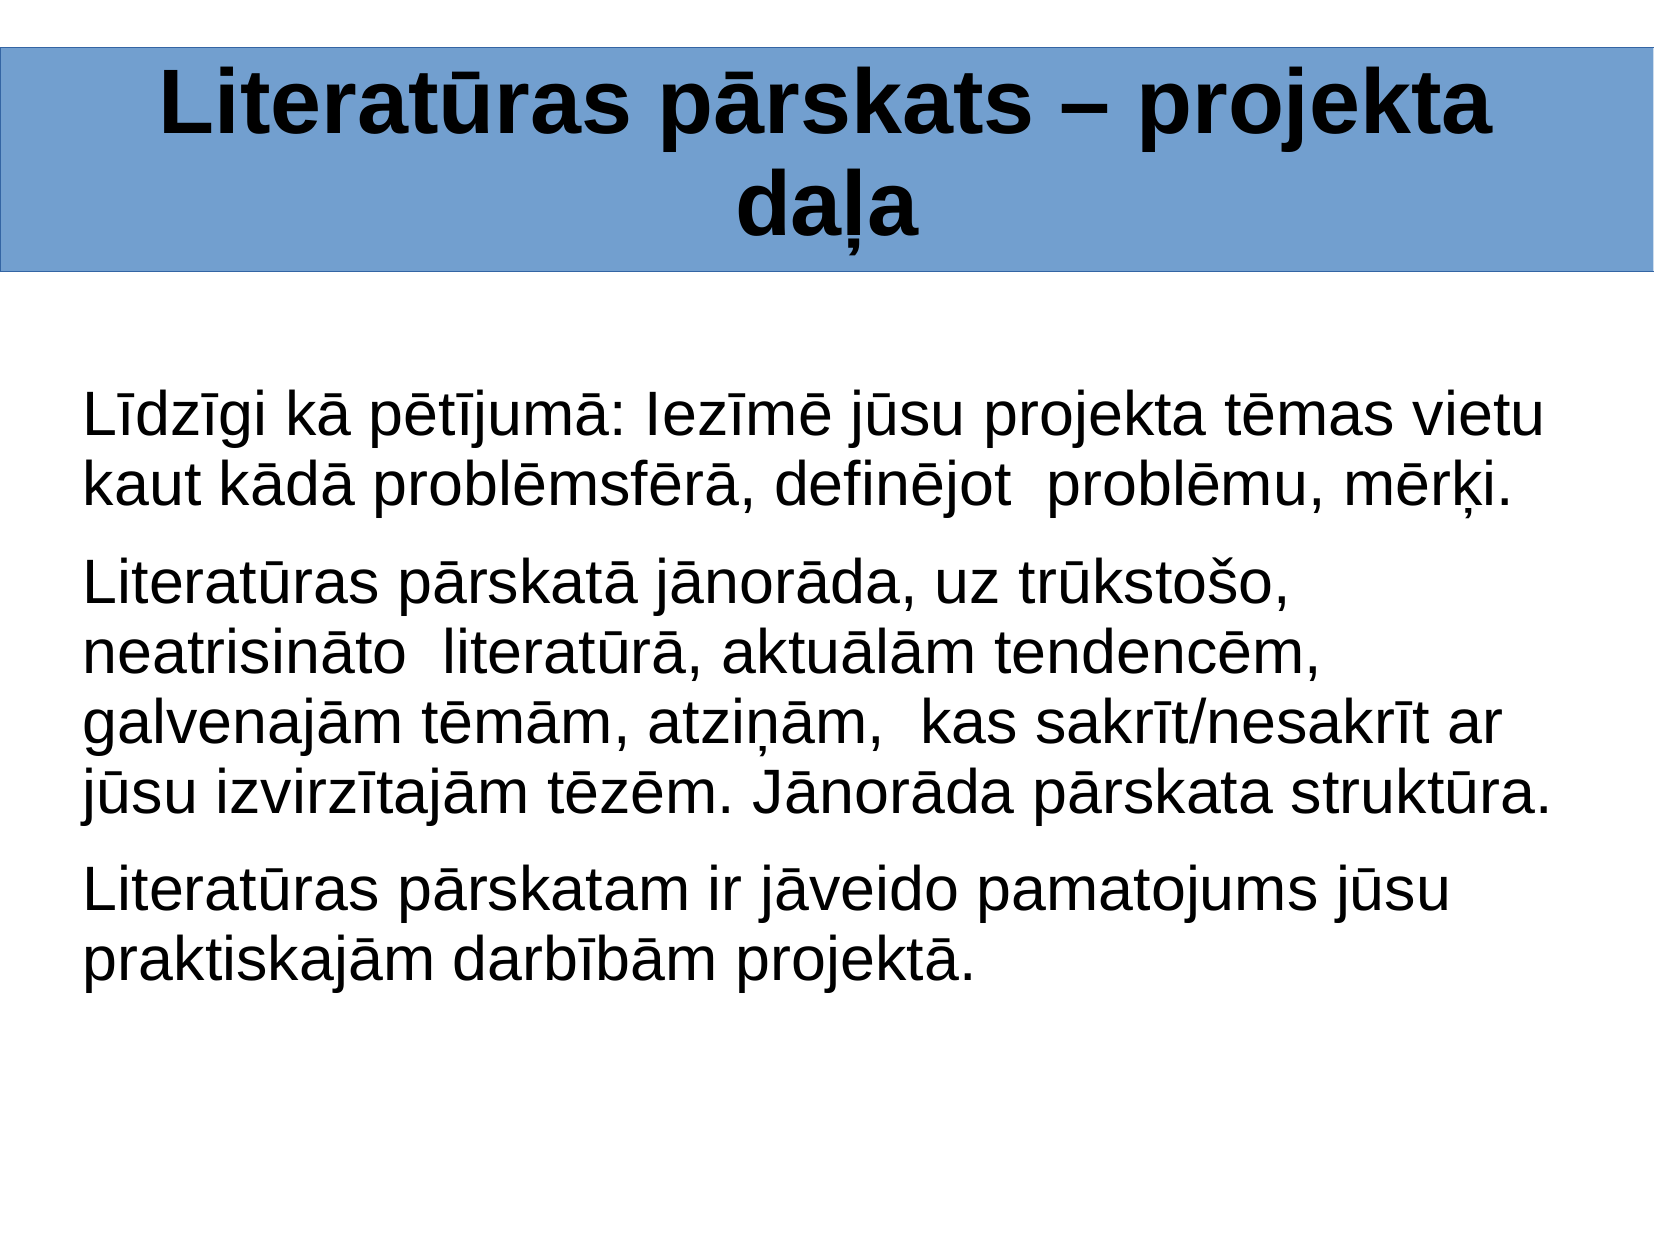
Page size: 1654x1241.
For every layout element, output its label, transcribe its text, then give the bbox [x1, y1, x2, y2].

title Literatūras pārskats – projekta daļa [82, 49, 1571, 257]
text_box [0, 47, 1654, 272]
list Līdzīgi kā pētījumā: Iezīmē jūsu projekta tēmas vietu kaut kādā problēmsfērā, definējot problēmu, mērķi. Literatūras pārskatā jānorāda, uz trūkstošo, neatrisināto literatūrā, aktuālām tendencēm, galvenajām tēmām, atziņām, kas sakrīt/nesakrīt ar jūsu izvirzītajām tēzēm. Jānorāda pārskata struktūra. Literatūras pārskatam ir jāveido pamatojums jūsu praktiskajām darbībām projektā. [82, 378, 1619, 1099]
